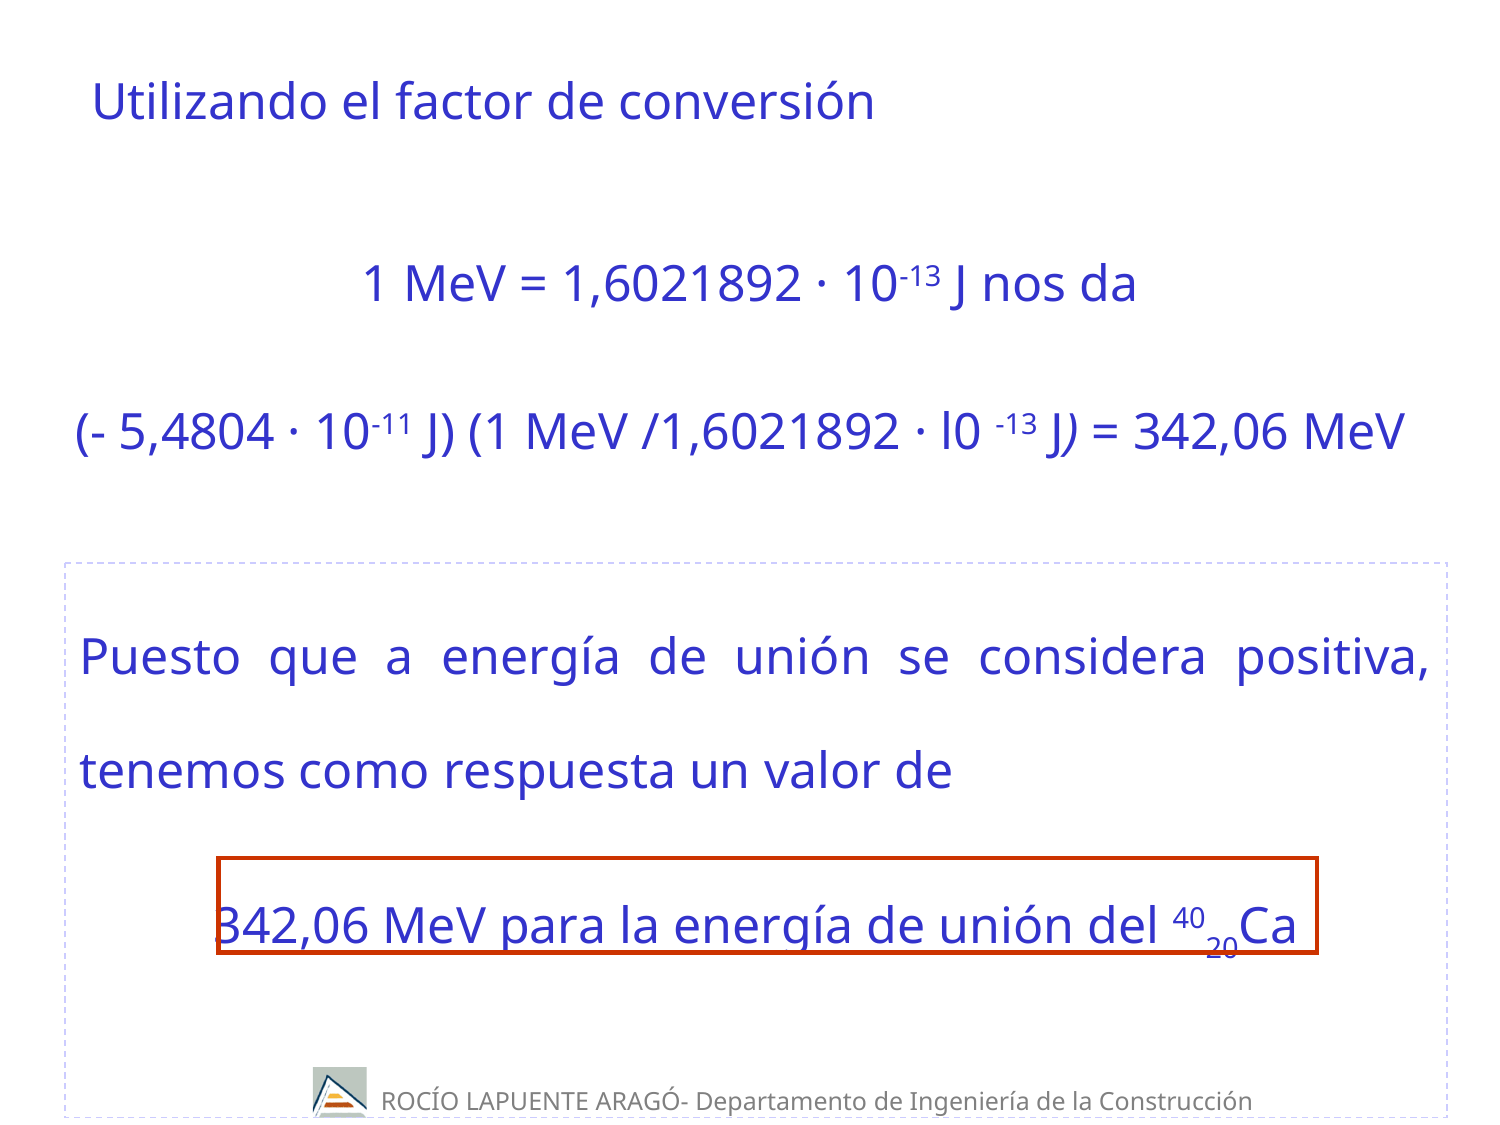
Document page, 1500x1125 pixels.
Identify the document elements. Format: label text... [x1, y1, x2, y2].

text_box (- 5,4804 · 10-11 J) (1 MeV /1,6021892 · l0 -13 J) = 342,06 MeV [60, 391, 1421, 528]
text_box Puesto que a energía de unión se considera positiva, tenemos como respuesta un valor de 342,06 MeV para la energía de unión del 4020Ca [64, 563, 1447, 1118]
text_box Utilizando el factor de conversión 1 MeV = 1,6021892 · 10-13 J nos da [76, 61, 1424, 411]
